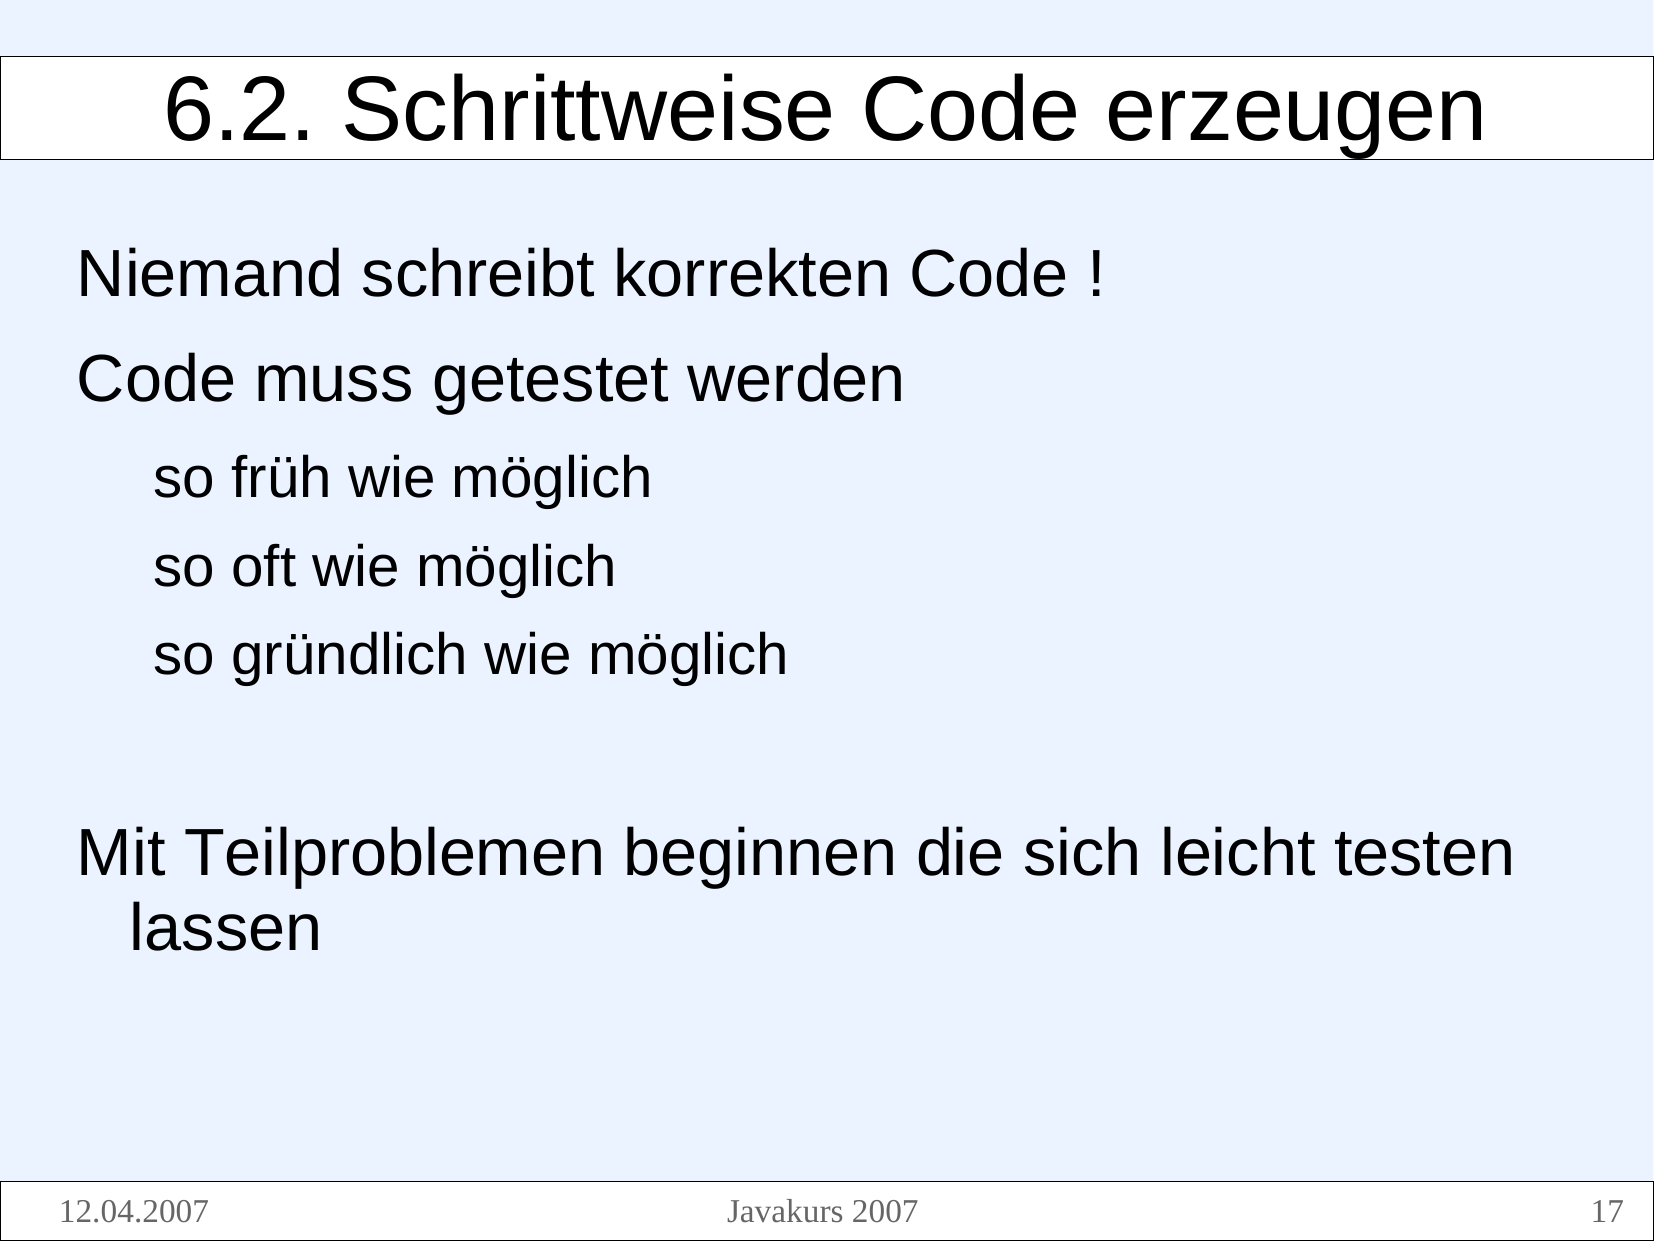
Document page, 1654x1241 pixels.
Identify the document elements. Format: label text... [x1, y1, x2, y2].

list Niemand schreibt korrekten Code ! Code muss getestet werden so früh wie möglich so oft wie möglich so gründlich wie möglich Mit Teilproblemen beginnen die sich leicht testen lassen [59, 236, 1595, 1152]
title 6.2. Schrittweise Code erzeugen [0, 56, 1654, 160]
